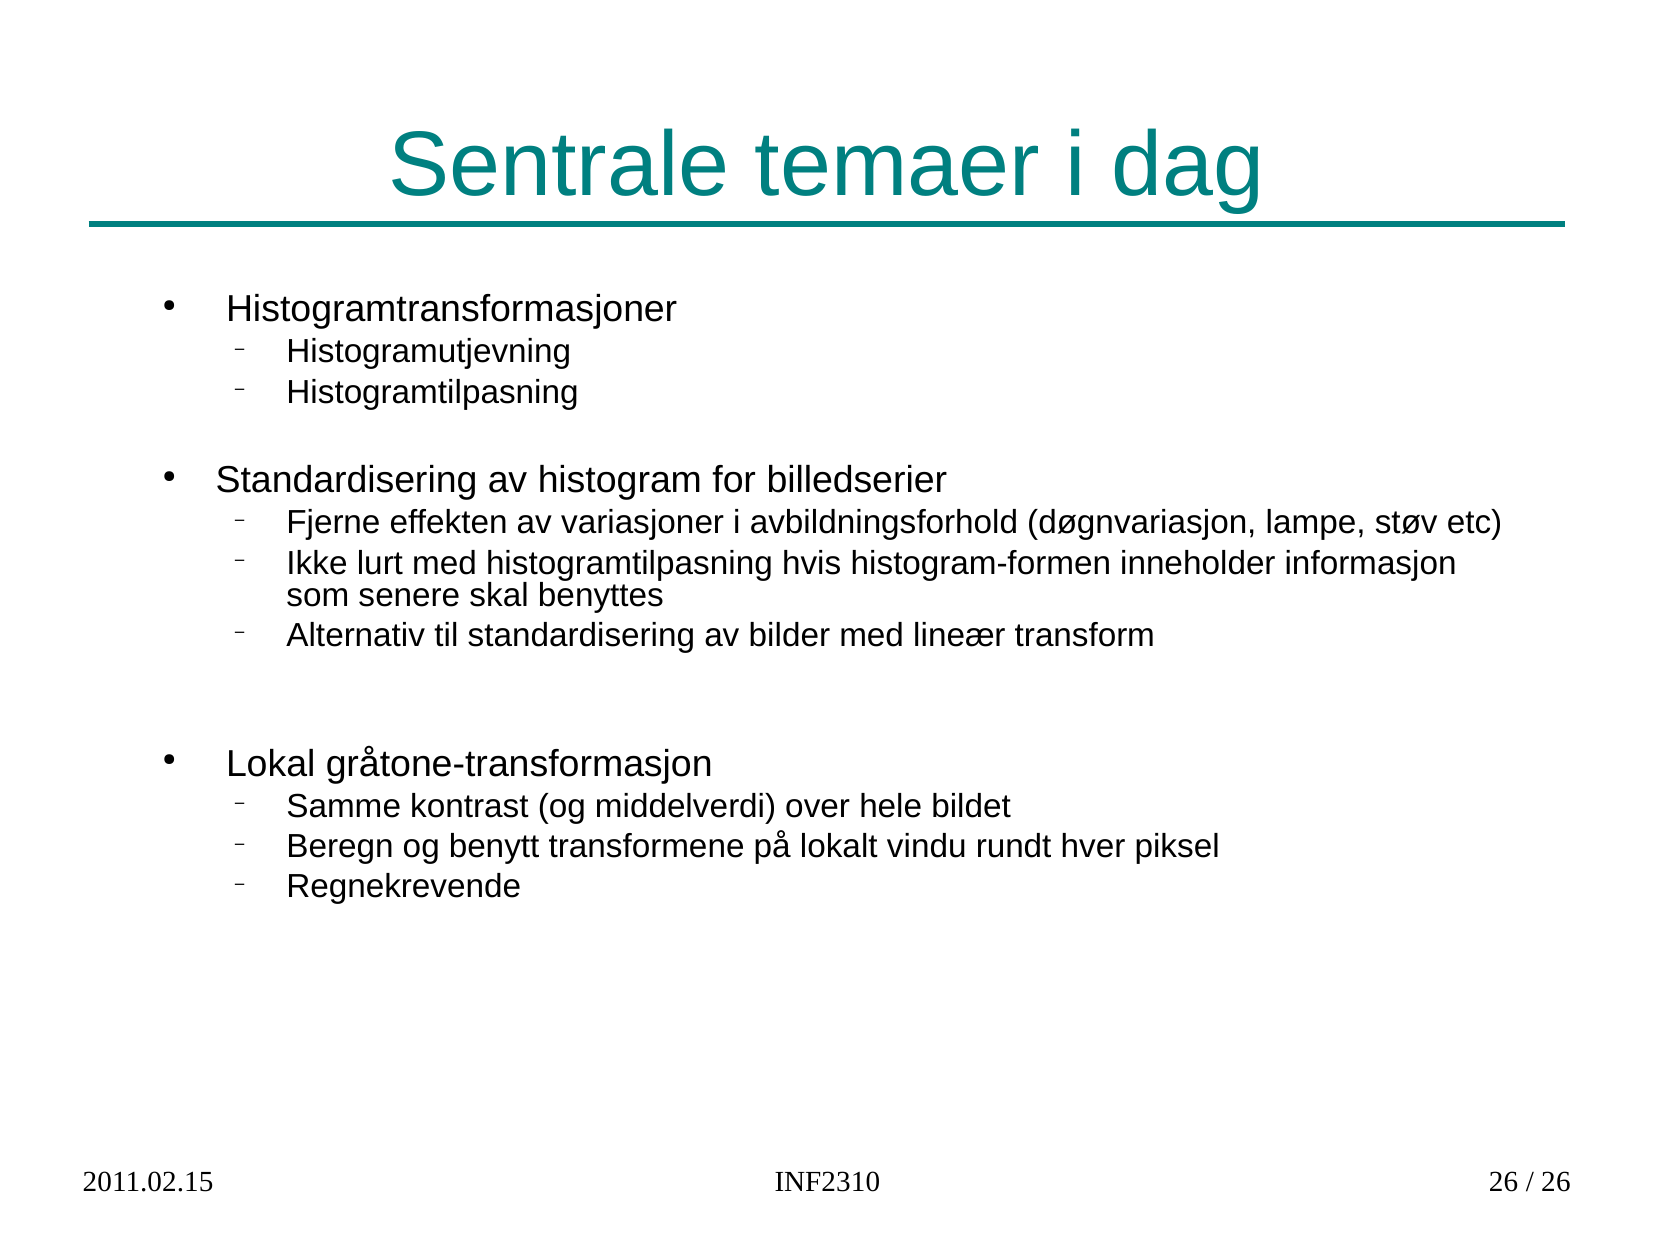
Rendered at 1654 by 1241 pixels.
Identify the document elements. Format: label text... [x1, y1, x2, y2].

list Histogramtransformasjoner Histogramutjevning Histogramtilpasning Standardisering av histogram for billedserier Fjerne effekten av variasjoner i avbildningsforhold (døgnvariasjon, lampe, støv etc) Ikke lurt med histogramtilpasning hvis histogram-formen inneholder informasjon som senere skal benyttes Alternativ til standardisering av bilder med lineær transform Lokal gråtone-transformasjon Samme kontrast (og middelverdi) over hele bildet Beregn og benytt transformene på lokalt vindu rundt hver piksel Regnekrevende [129, 236, 1536, 945]
title Sentrale temaer i dag [123, 68, 1530, 249]
